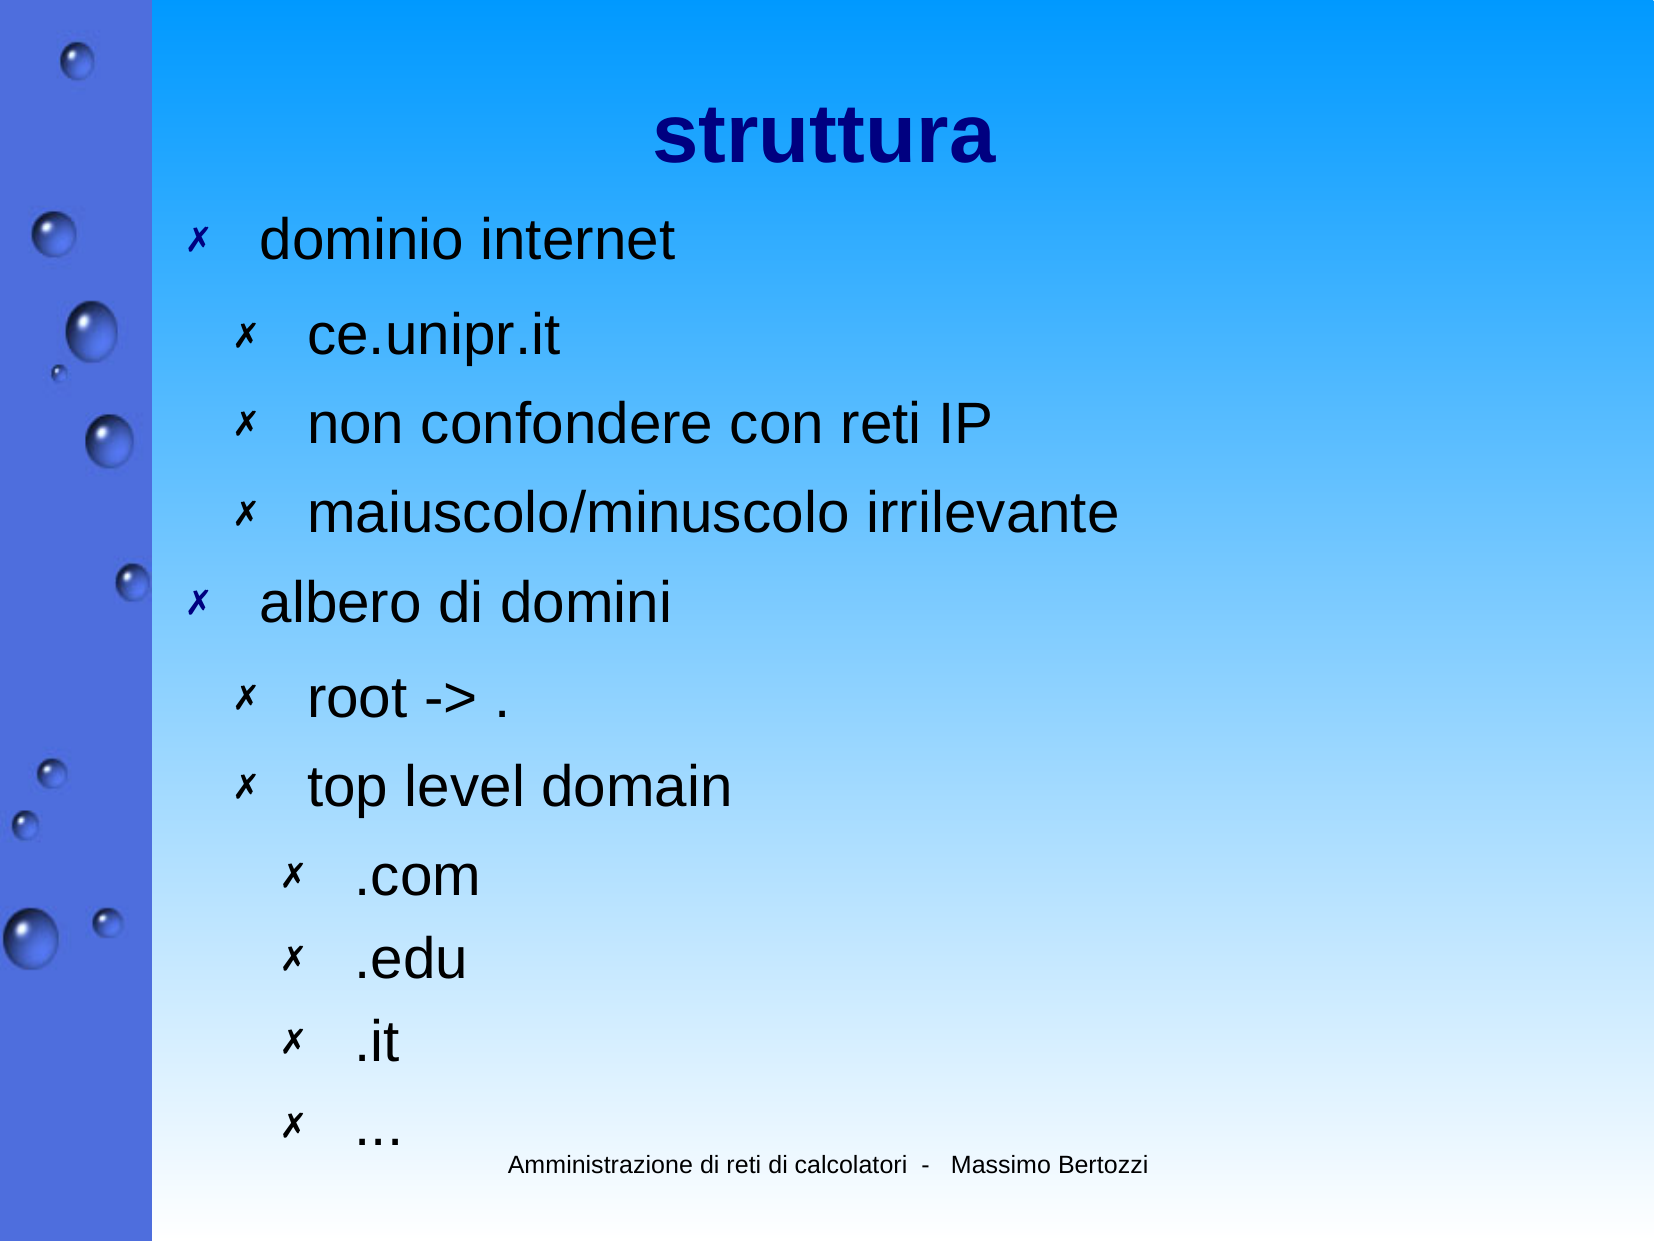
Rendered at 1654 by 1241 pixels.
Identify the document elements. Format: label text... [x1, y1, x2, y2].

list dominio internet ce.unipr.it non confondere con reti IP maiuscolo/minuscolo irrilevante albero di domini root -> . top level domain .com .edu .it ... [177, 206, 1590, 1180]
title struttura [118, 29, 1531, 237]
picture [0, 0, 152, 1241]
